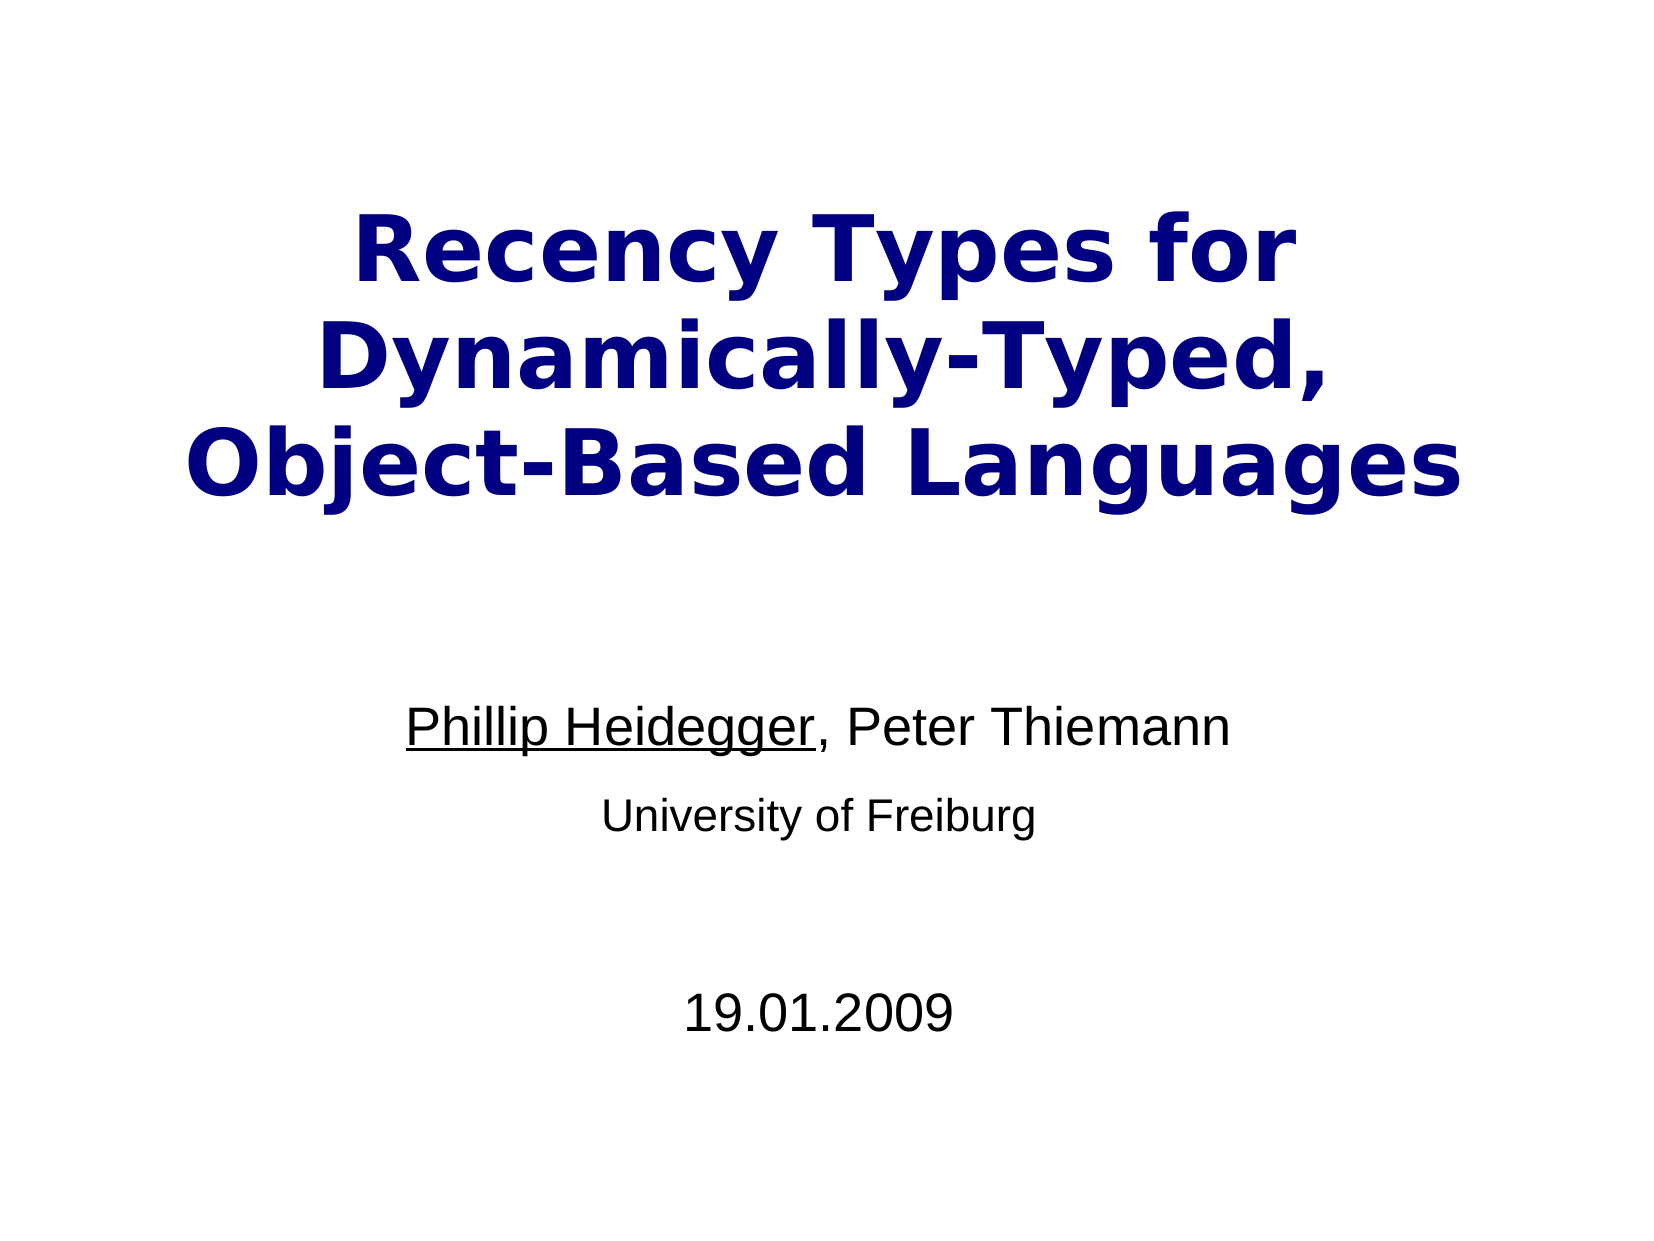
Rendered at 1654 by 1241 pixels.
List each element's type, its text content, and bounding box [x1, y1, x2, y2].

text_box 19.01.2009 [75, 975, 1564, 1051]
subtitle Phillip Heidegger, Peter Thiemann University of Freiburg [75, 637, 1564, 901]
title Recency Types for Dynamically-Typed, Object-Based Languages [75, 150, 1576, 563]
